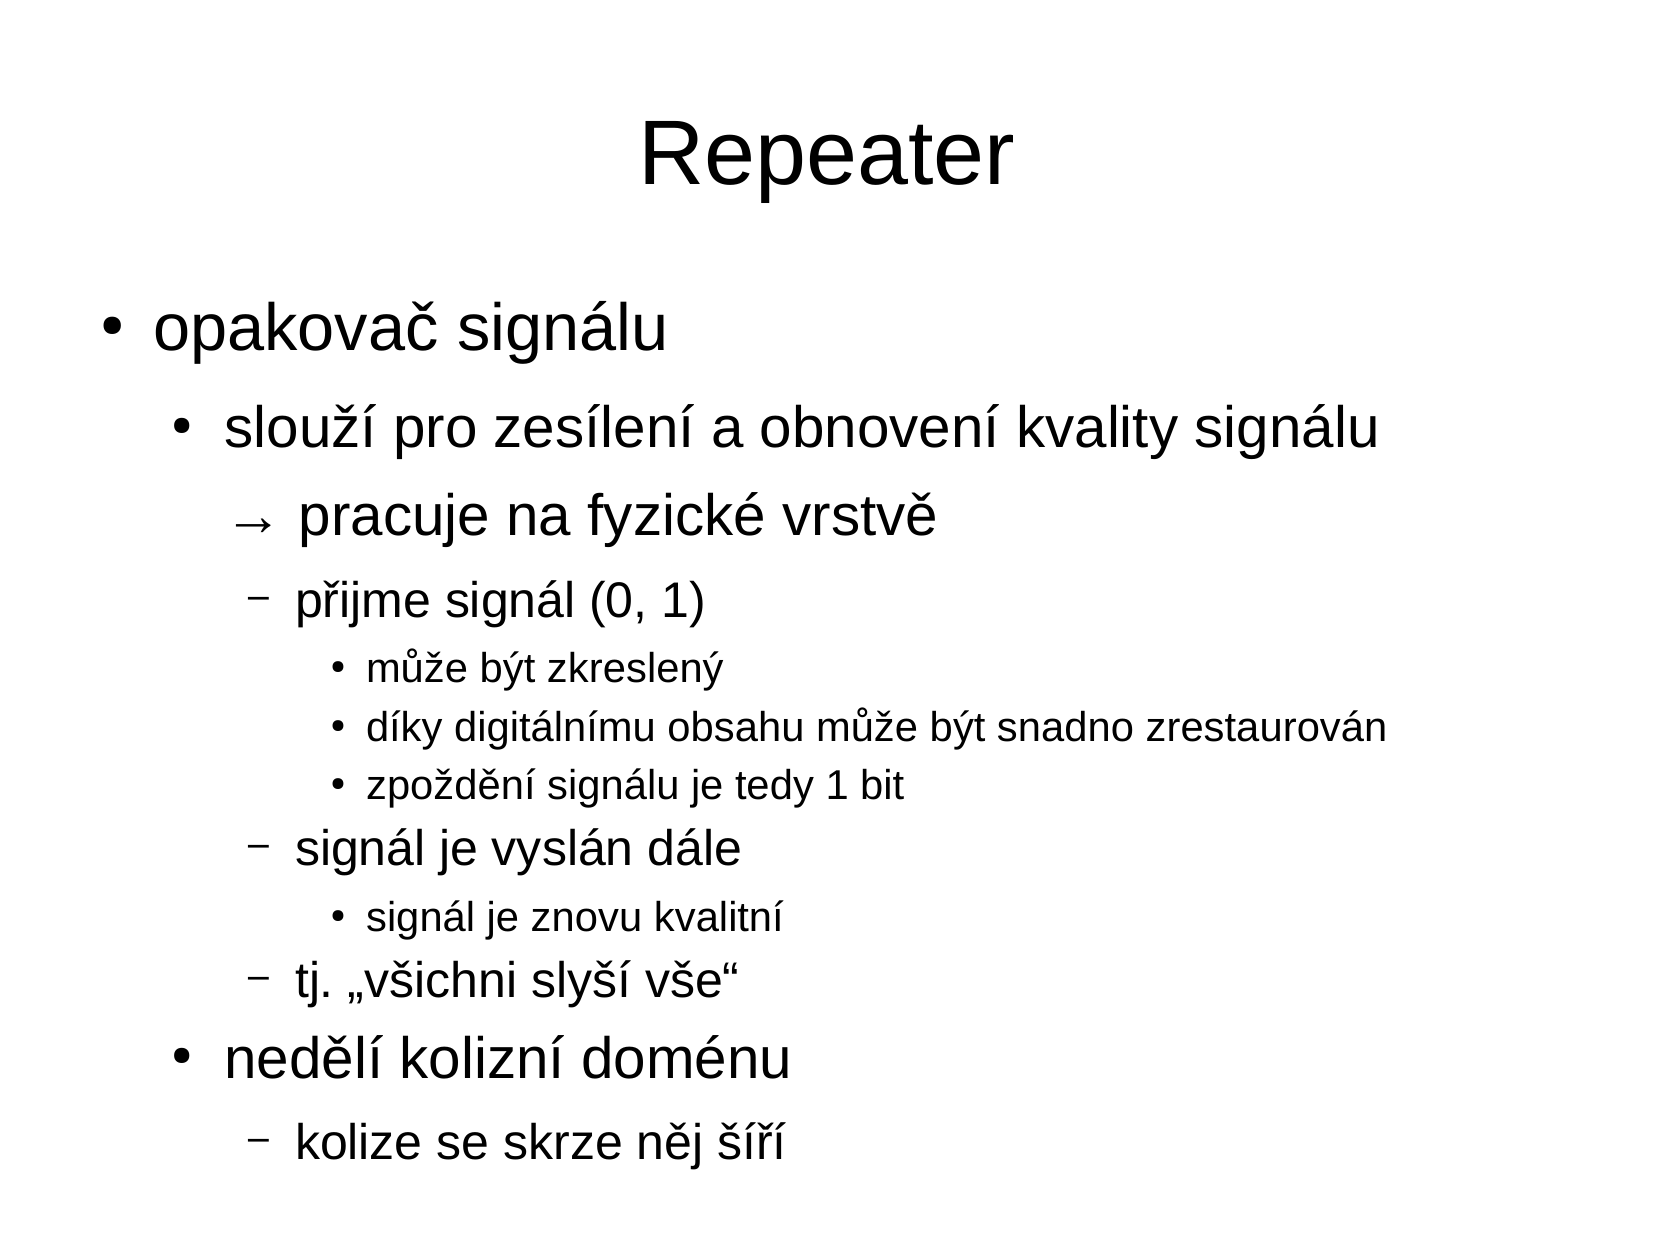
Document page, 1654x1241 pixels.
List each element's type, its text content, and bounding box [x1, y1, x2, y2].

list opakovač signálu slouží pro zesílení a obnovení kvality signálu → pracuje na fyzické vrstvě přijme signál (0, 1) může být zkreslený díky digitálnímu obsahu může být snadno zrestaurován zpoždění signálu je tedy 1 bit signál je vyslán dále signál je znovu kvalitní tj. „všichni slyší vše“ nedělí kolizní doménu kolize se skrze něj šíří [82, 290, 1571, 1198]
title Repeater [82, 49, 1571, 257]
